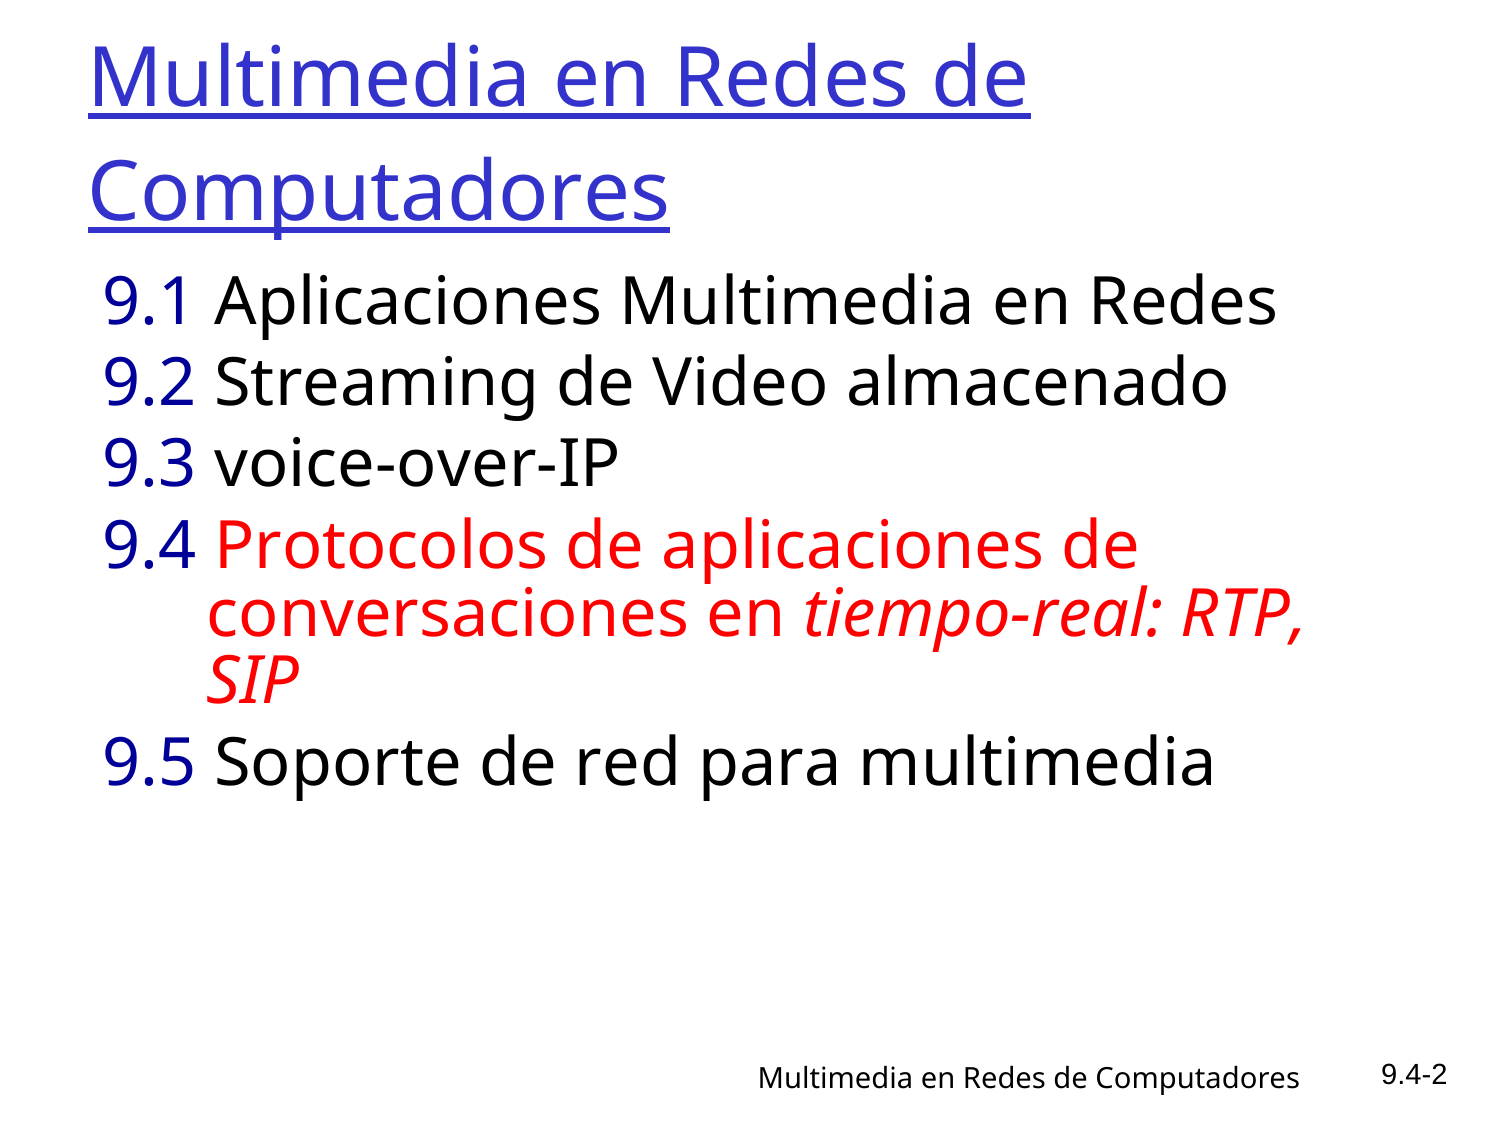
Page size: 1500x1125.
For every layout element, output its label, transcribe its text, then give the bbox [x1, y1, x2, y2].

title Multimedia en Redes de Computadores [87, 37, 1363, 226]
list 9.1 Aplicaciones Multimedia en Redes 9.2 Streaming de Video almacenado 9.3 voice-over-IP 9.4 Protocolos de aplicaciones de conversaciones en tiempo-real: RTP, SIP 9.5 Soporte de red para multimedia [87, 262, 1361, 1025]
